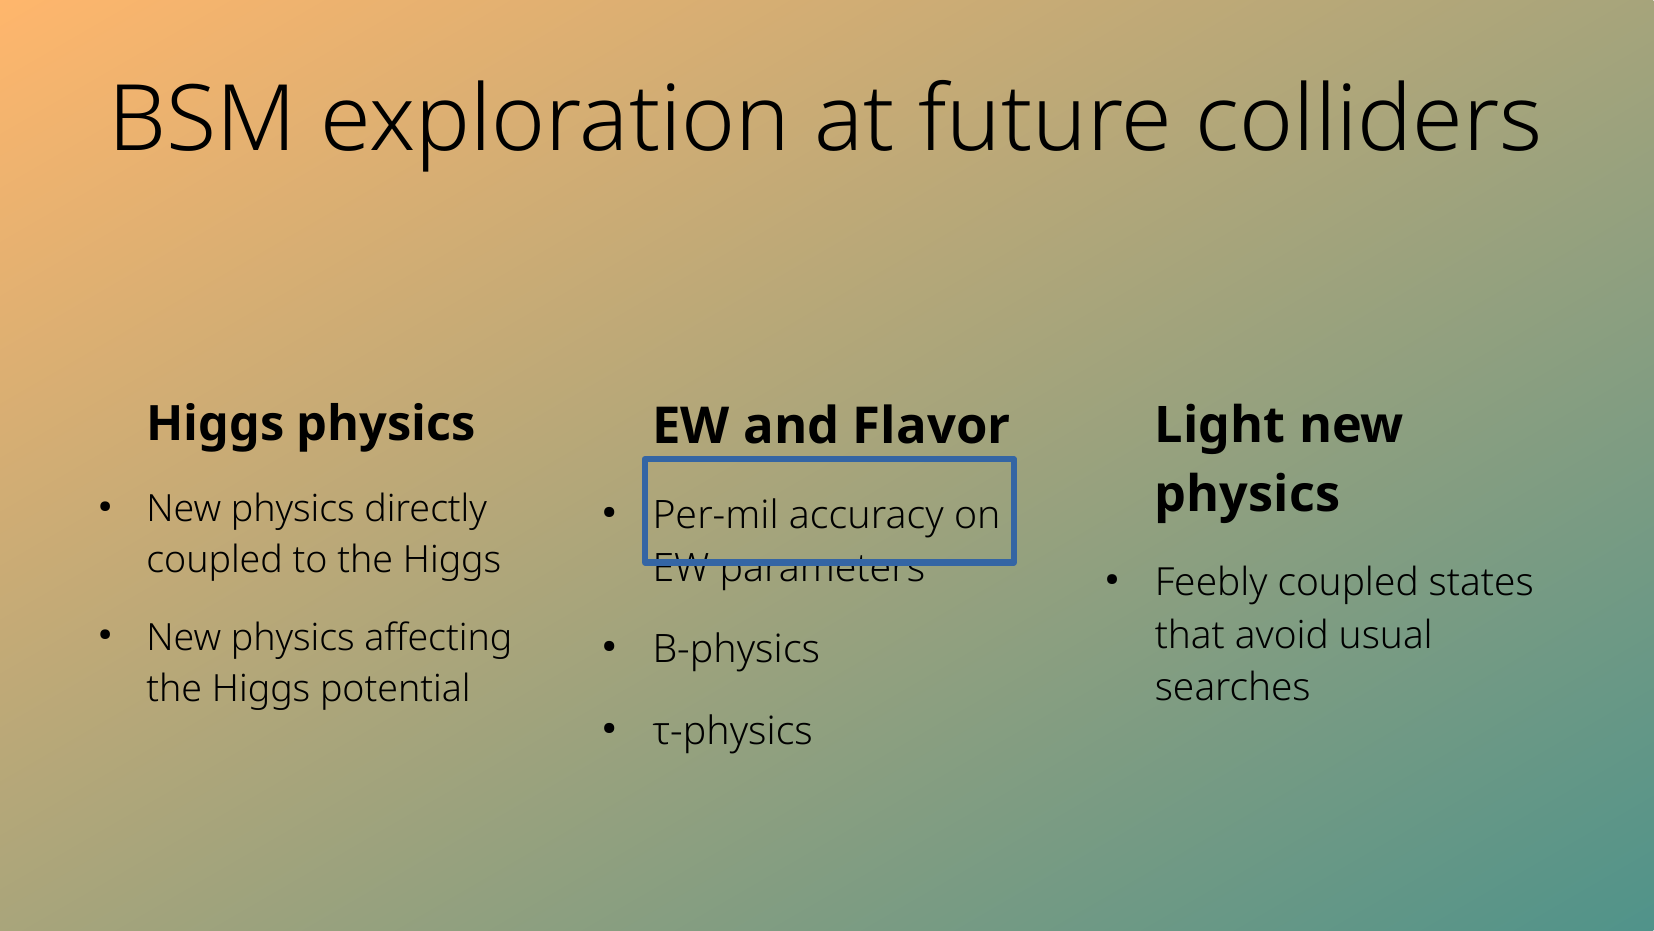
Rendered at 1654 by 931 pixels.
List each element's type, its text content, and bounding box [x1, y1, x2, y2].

list Higgs physics New physics directly coupled to the Higgs New physics affecting the Higgs potential [82, 388, 562, 713]
title BSM exploration at future colliders [82, 37, 1571, 193]
list Light new physics Feebly coupled states that avoid usual searches [1088, 388, 1569, 713]
list EW and Flavor Per-mil accuracy on EW parameters B-physics τ-physics [585, 388, 1065, 758]
